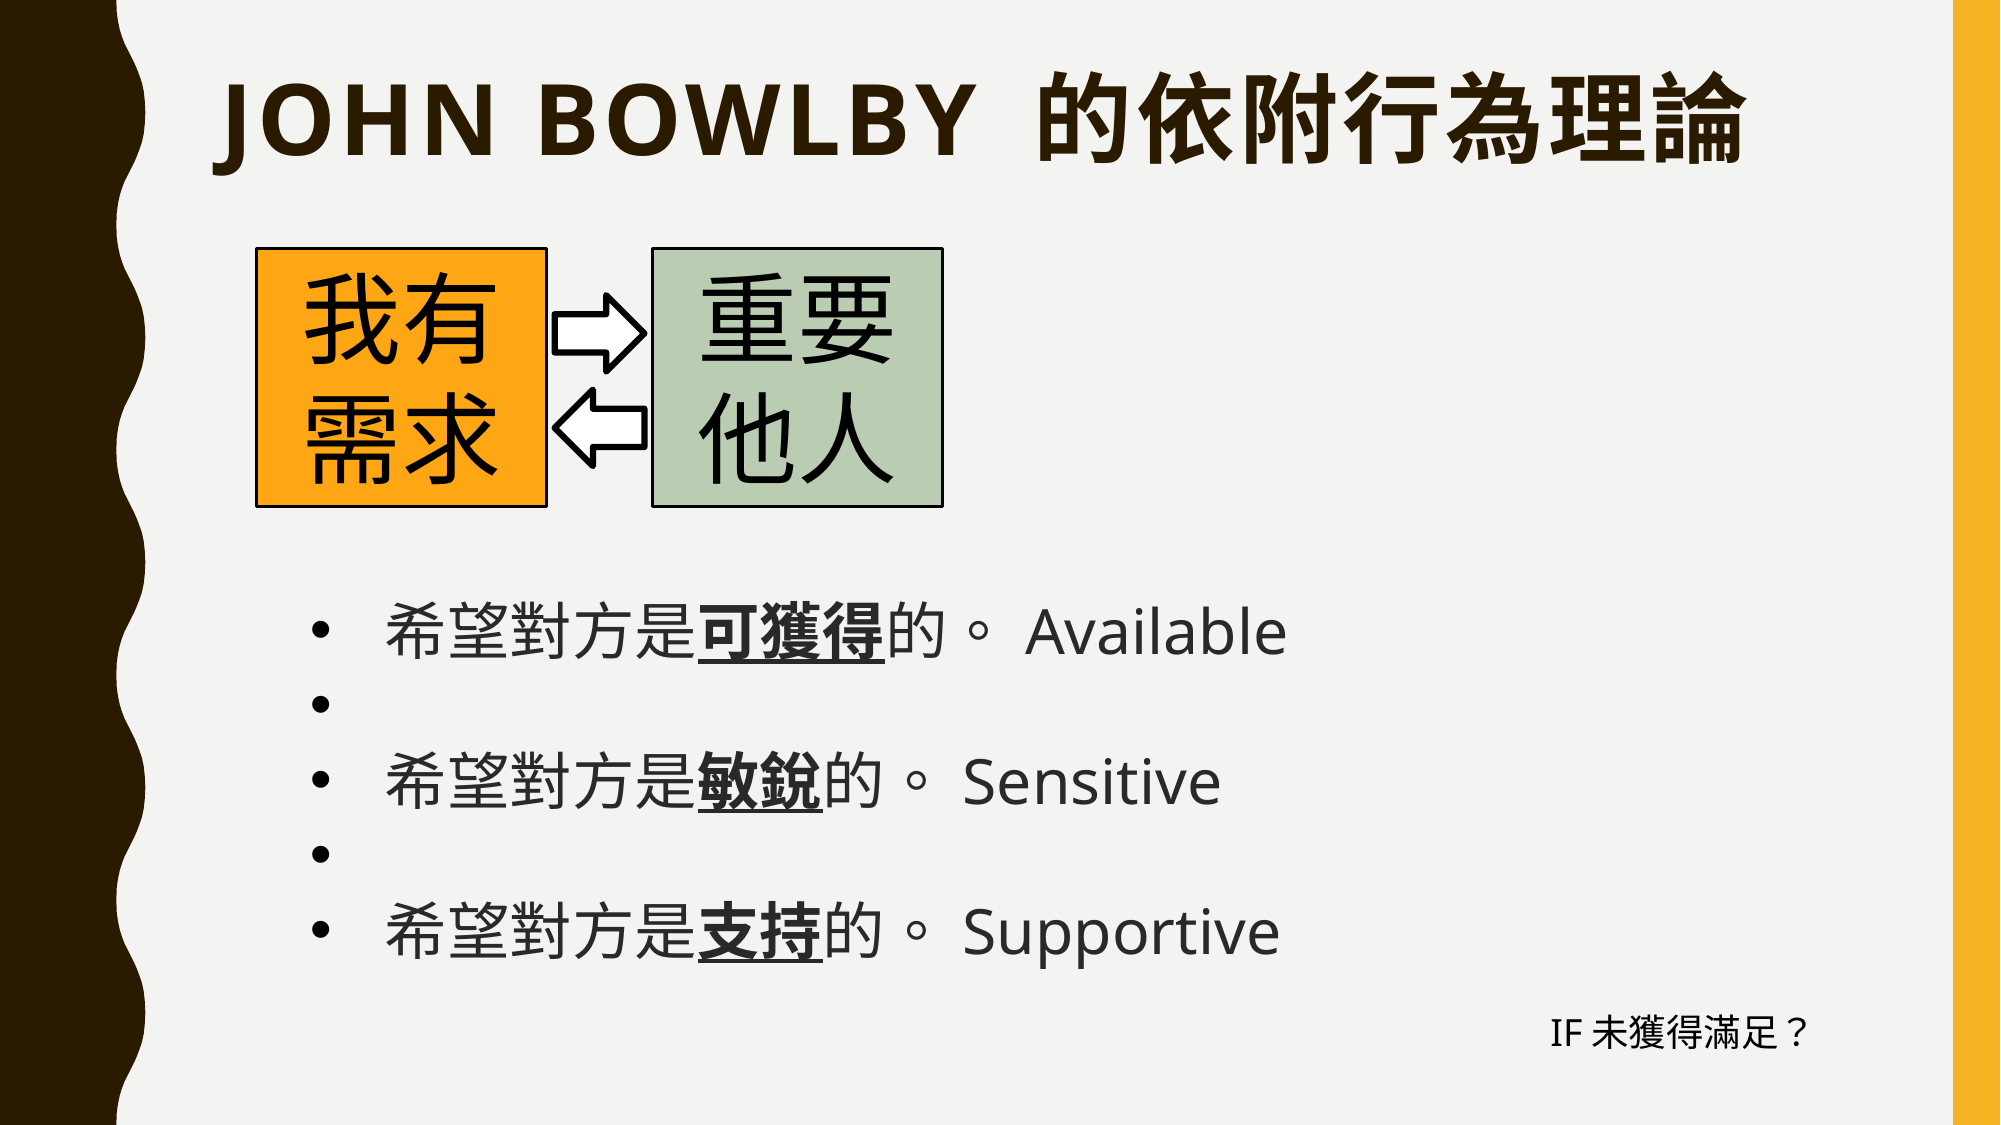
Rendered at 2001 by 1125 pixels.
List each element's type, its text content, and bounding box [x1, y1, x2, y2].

text_box [554, 295, 645, 372]
text_box IF未獲得滿足？ [1535, 1001, 1956, 1063]
text_box 我有 需求 [256, 248, 547, 507]
title John Bowlby 的依附行為理論 [205, 62, 1876, 308]
text_box 重要他人 [652, 248, 943, 507]
text_box 希望對方是可獲得的。Available 希望對方是敏銳的。Sensitive 希望對方是支持的。Supportive [295, 584, 1336, 974]
text_box [554, 389, 645, 467]
